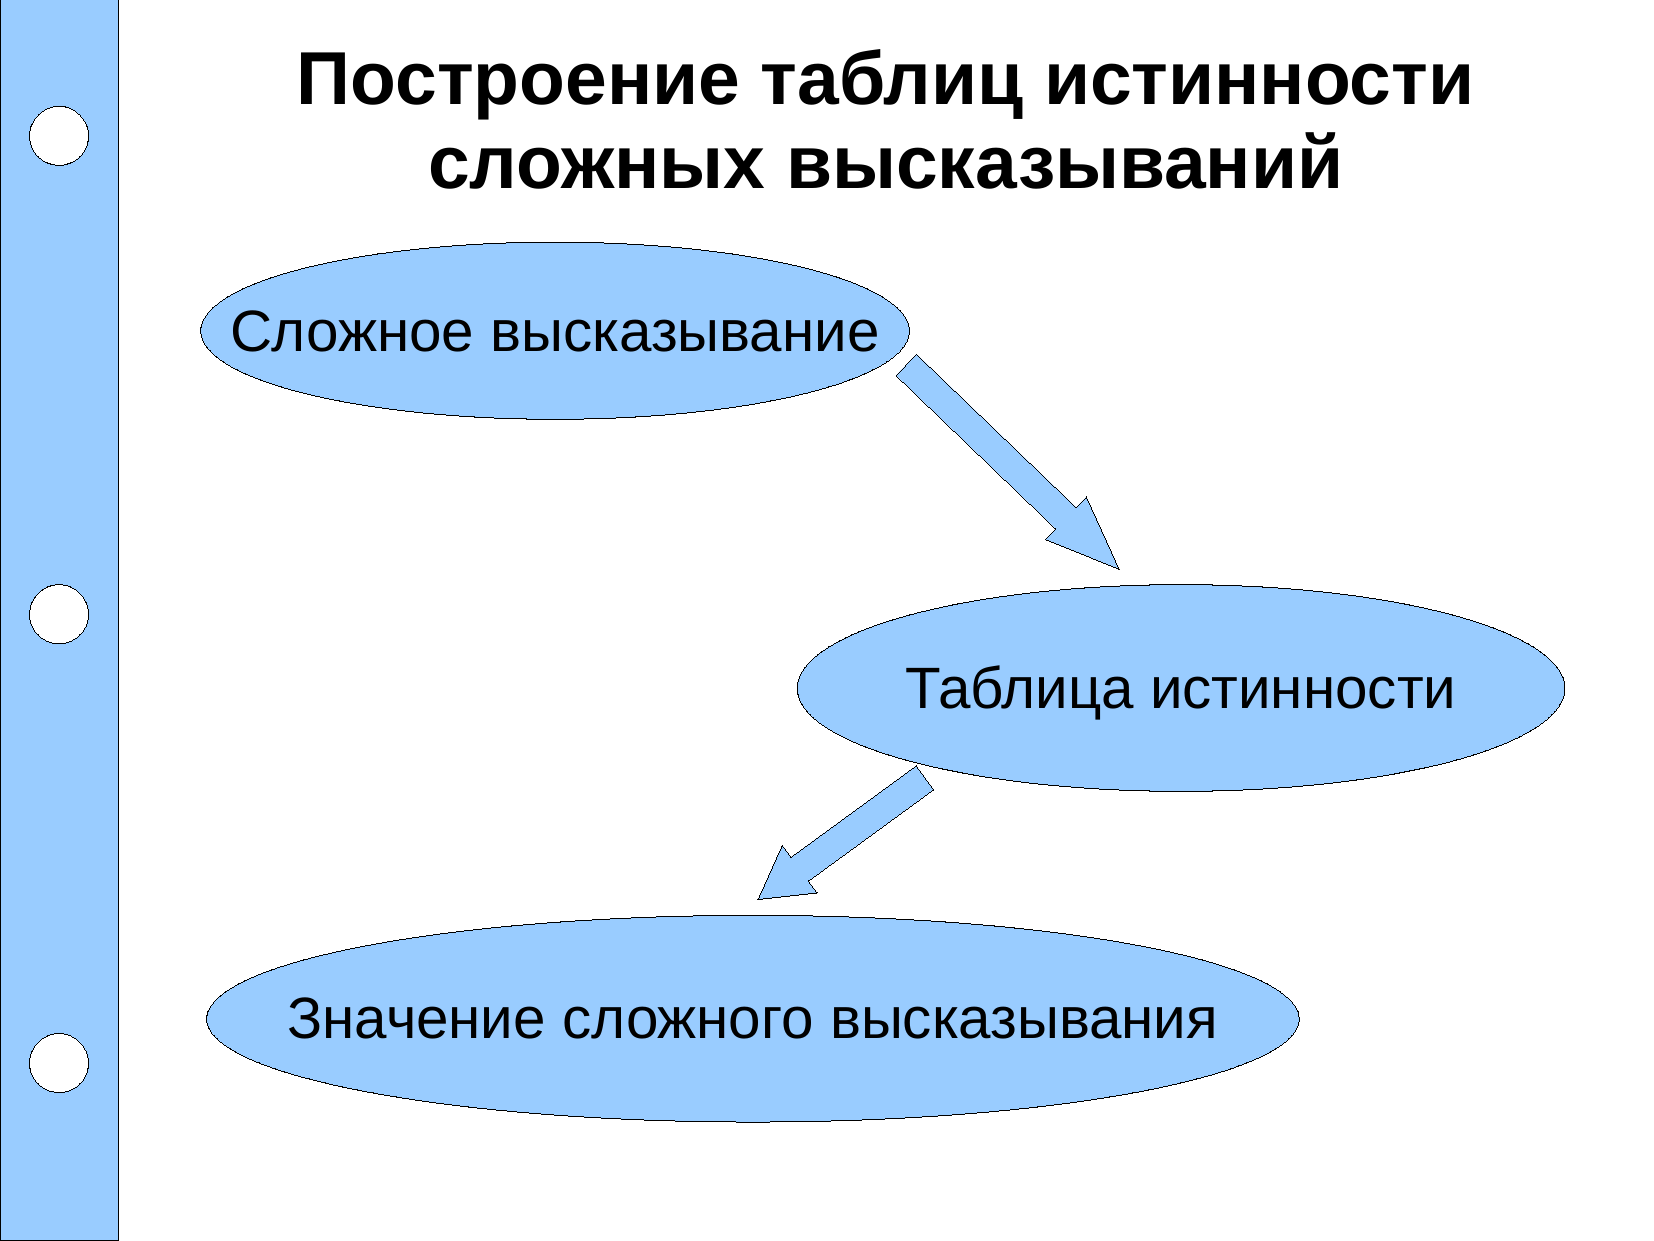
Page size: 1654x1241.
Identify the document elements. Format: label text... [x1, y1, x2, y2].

text_box [757, 765, 934, 900]
text_box Значение сложного высказывания [206, 915, 1300, 1123]
text_box [896, 354, 1120, 570]
text_box Построение таблиц истинности сложных высказываний [147, 29, 1625, 213]
text_box Таблица истинности [797, 584, 1565, 792]
text_box Сложное высказывание [200, 242, 910, 420]
text_box [0, 0, 119, 1241]
